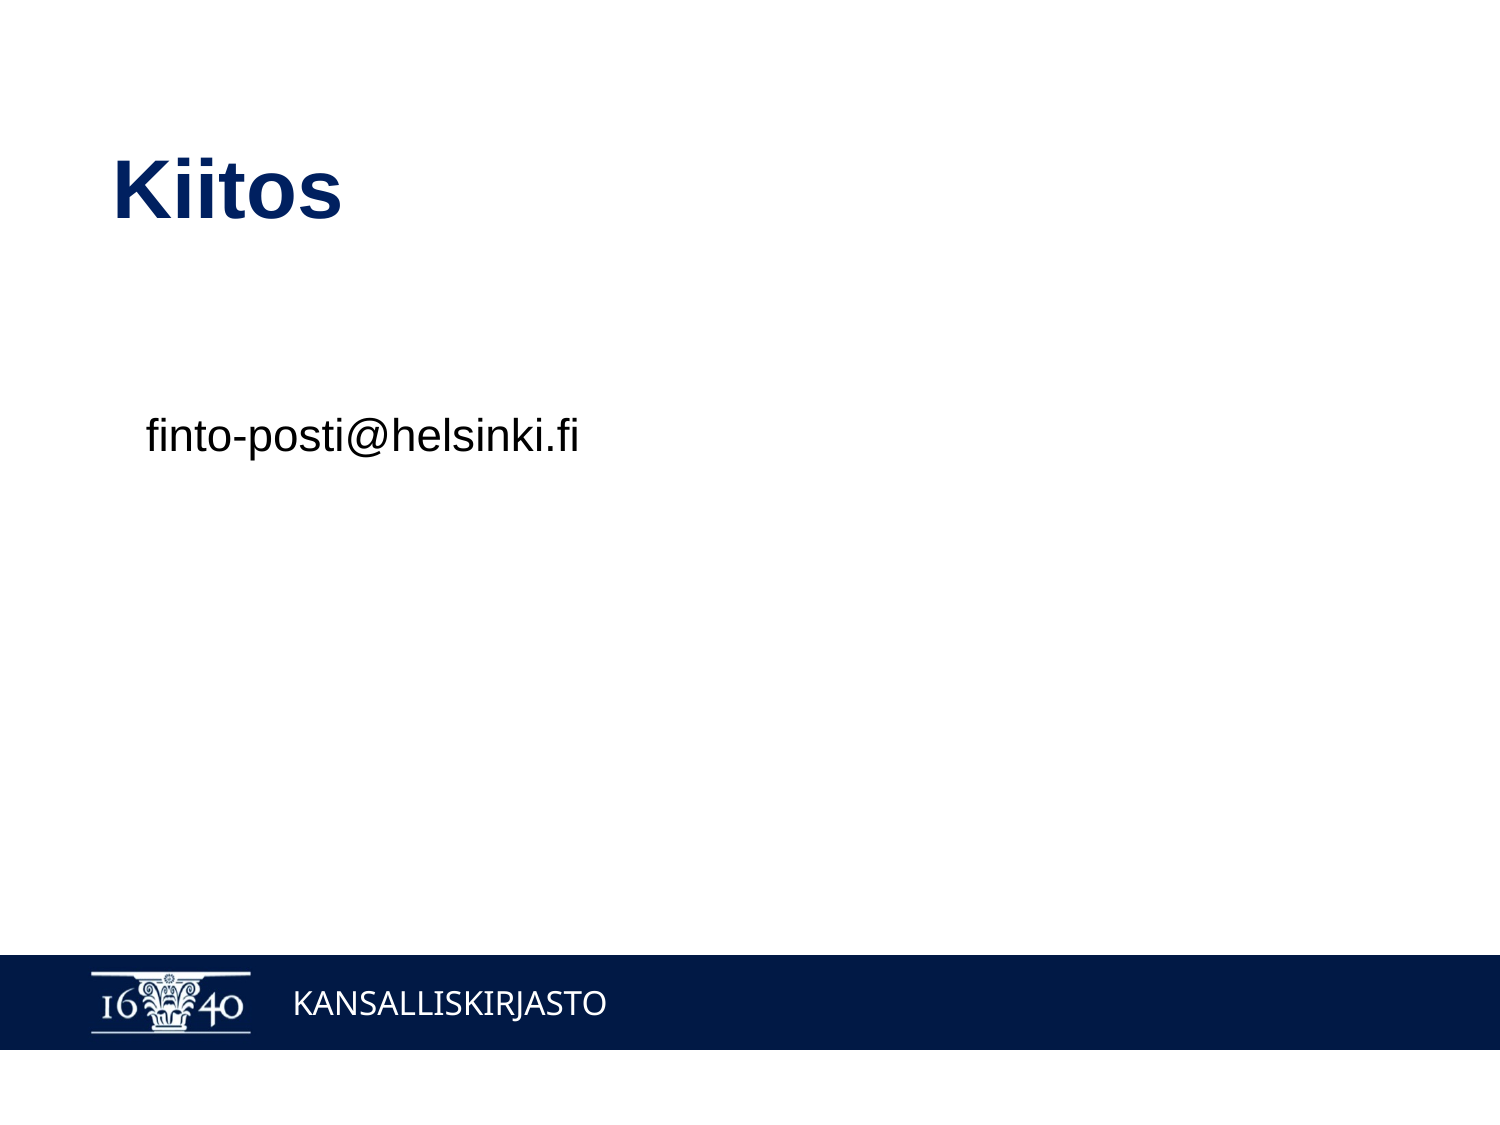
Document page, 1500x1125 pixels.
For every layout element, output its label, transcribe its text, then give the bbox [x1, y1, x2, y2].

text_box finto-posti@helsinki.fi [75, 330, 1425, 916]
text_box Kiitos [112, 64, 1388, 306]
picture [0, 955, 1500, 1050]
